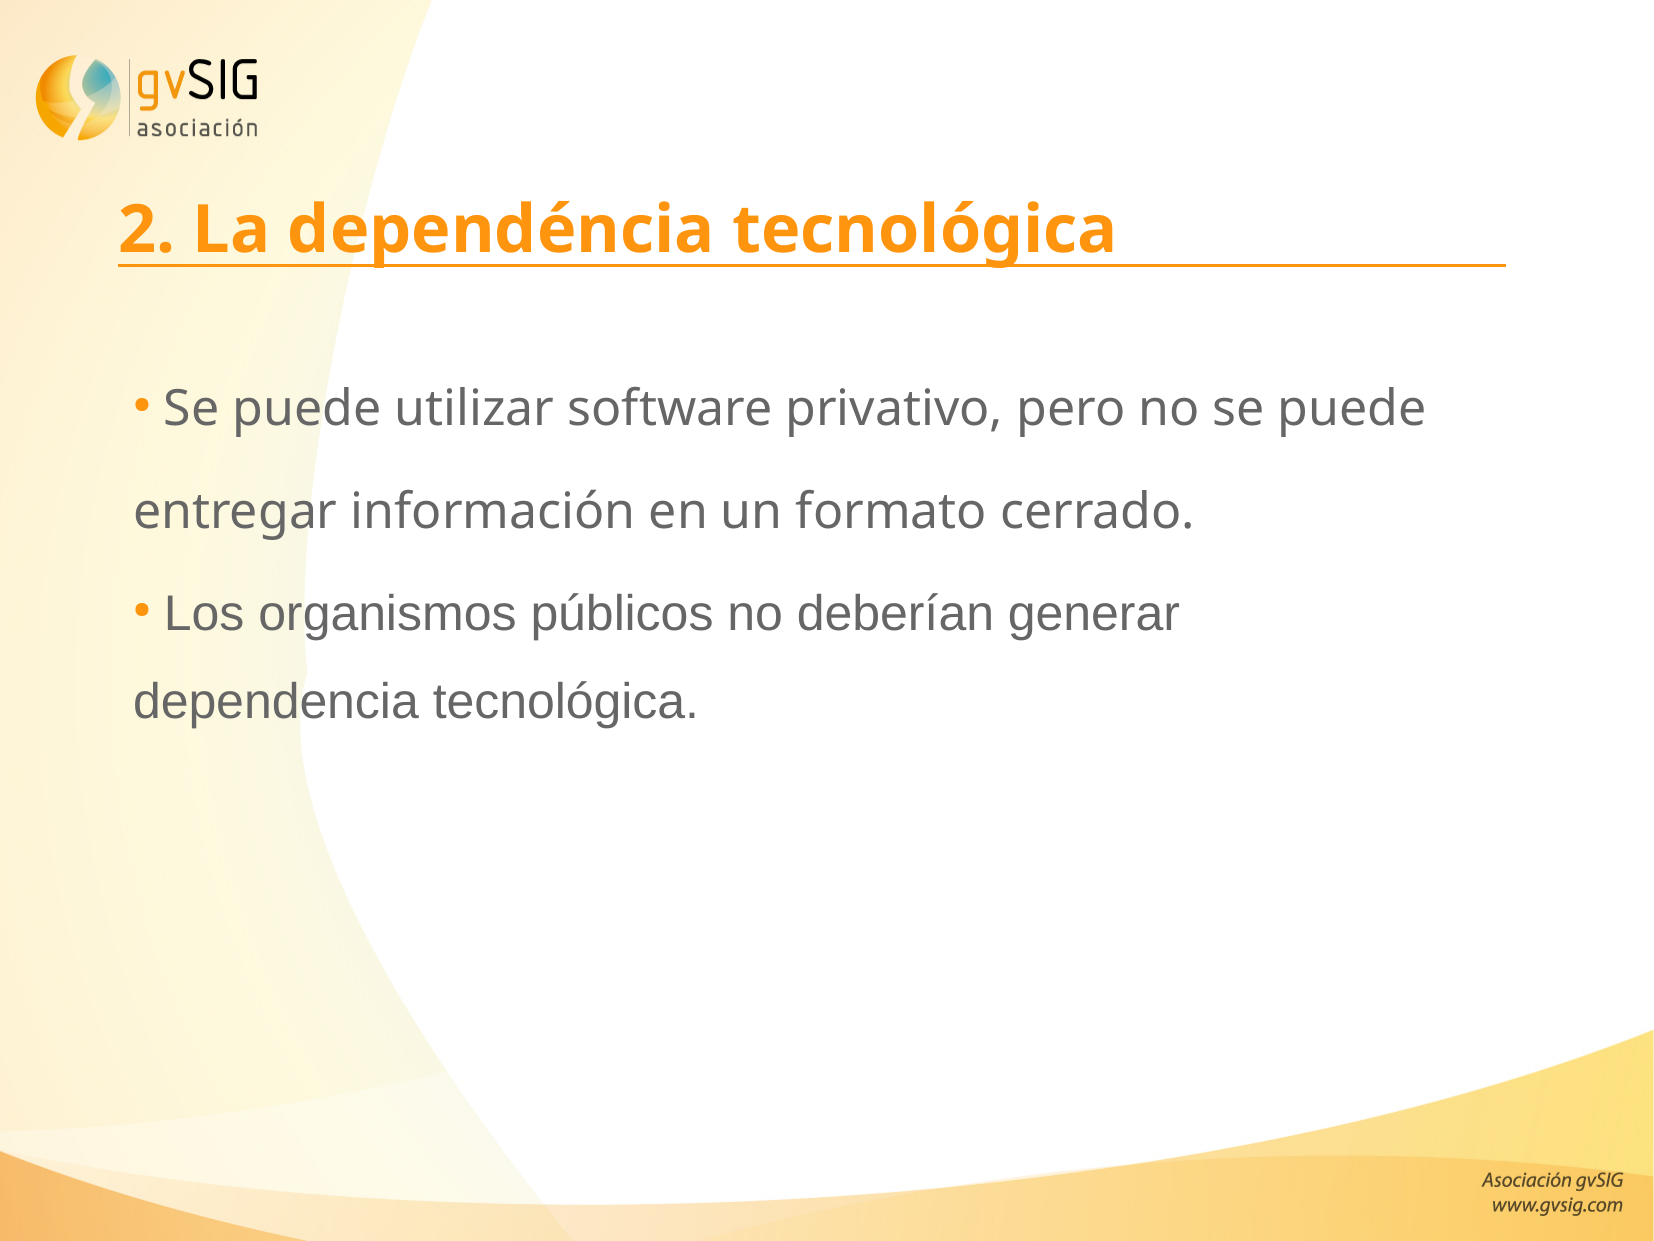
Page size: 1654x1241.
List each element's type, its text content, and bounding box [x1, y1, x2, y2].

picture [0, 0, 1654, 1241]
title 2. La dependéncia tecnológica [118, 177, 1607, 276]
text_box Se puede utilizar software privativo, pero no se puede entregar información en un formato cerrado. Los organismos públicos no deberían generar dependencia tecnológica. [118, 330, 1477, 663]
